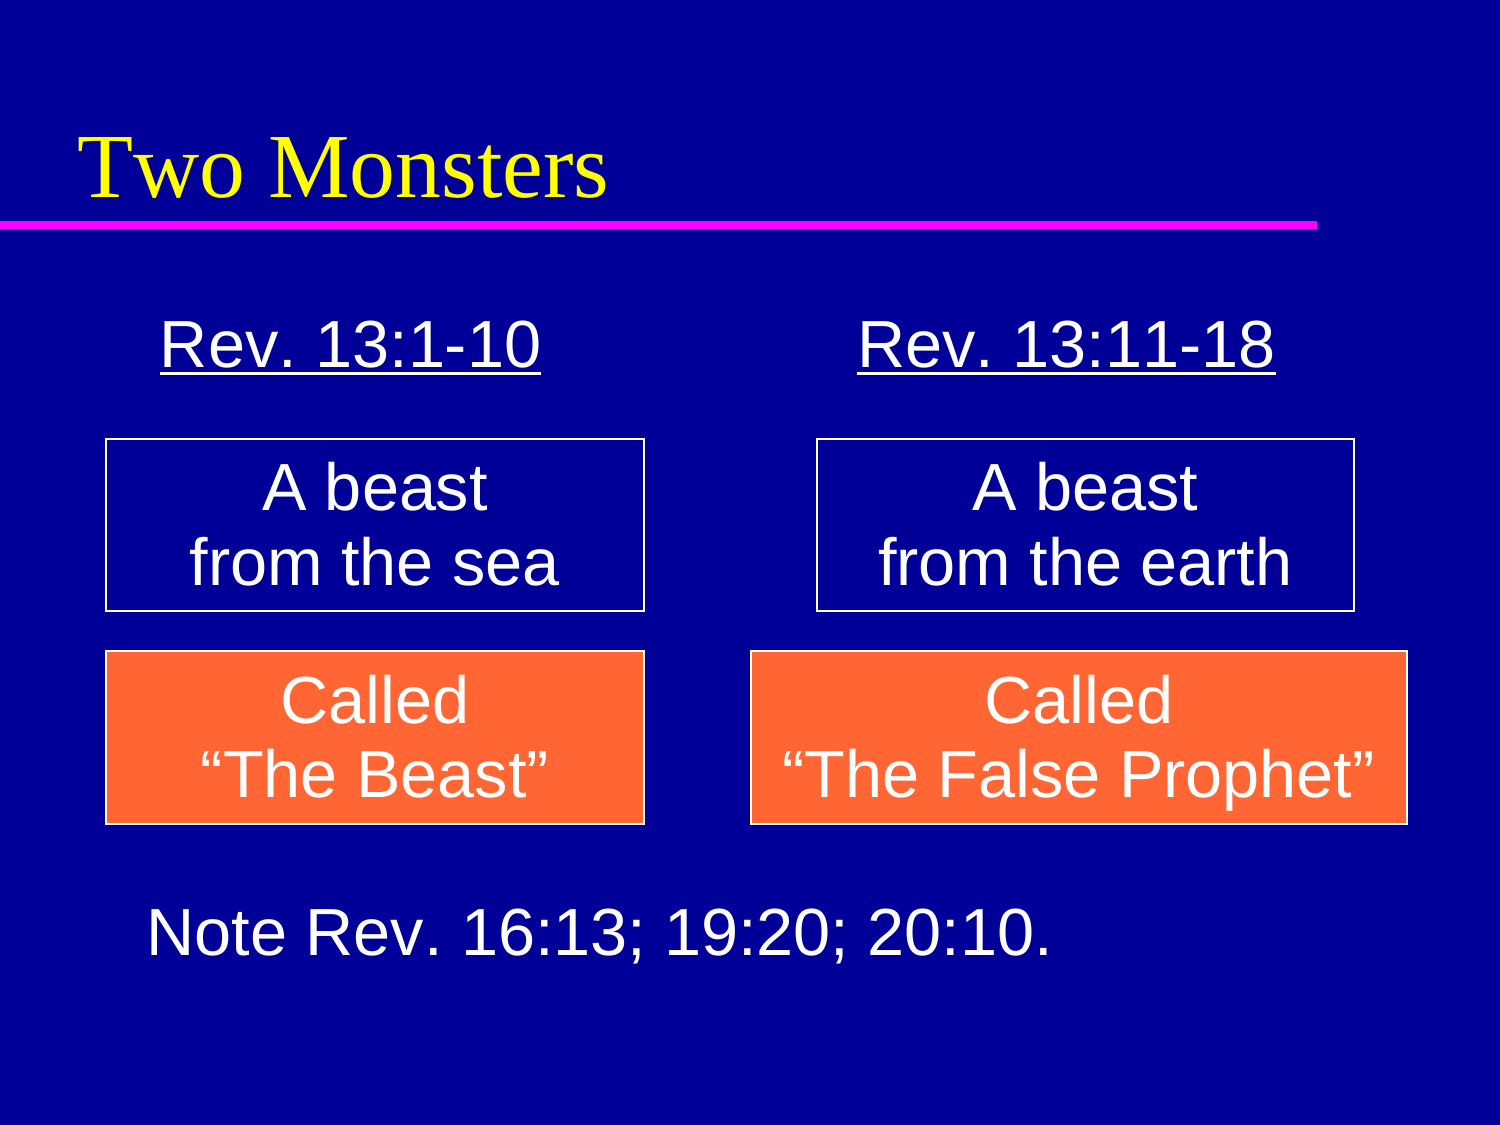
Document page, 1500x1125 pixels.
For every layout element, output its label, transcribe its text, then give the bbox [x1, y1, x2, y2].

text_box Called “The False Prophet” [751, 651, 1407, 824]
text_box Called “The Beast” [106, 651, 644, 824]
text_box A beast from the sea [106, 438, 644, 612]
text_box Rev. 13:1-10 [144, 299, 790, 390]
text_box Note Rev. 16:13; 19:20; 20:10. [131, 887, 1422, 978]
text_box Rev. 13:11-18 [842, 299, 1487, 390]
title Two Monsters [62, 43, 1338, 225]
text_box A beast from the earth [816, 438, 1355, 612]
